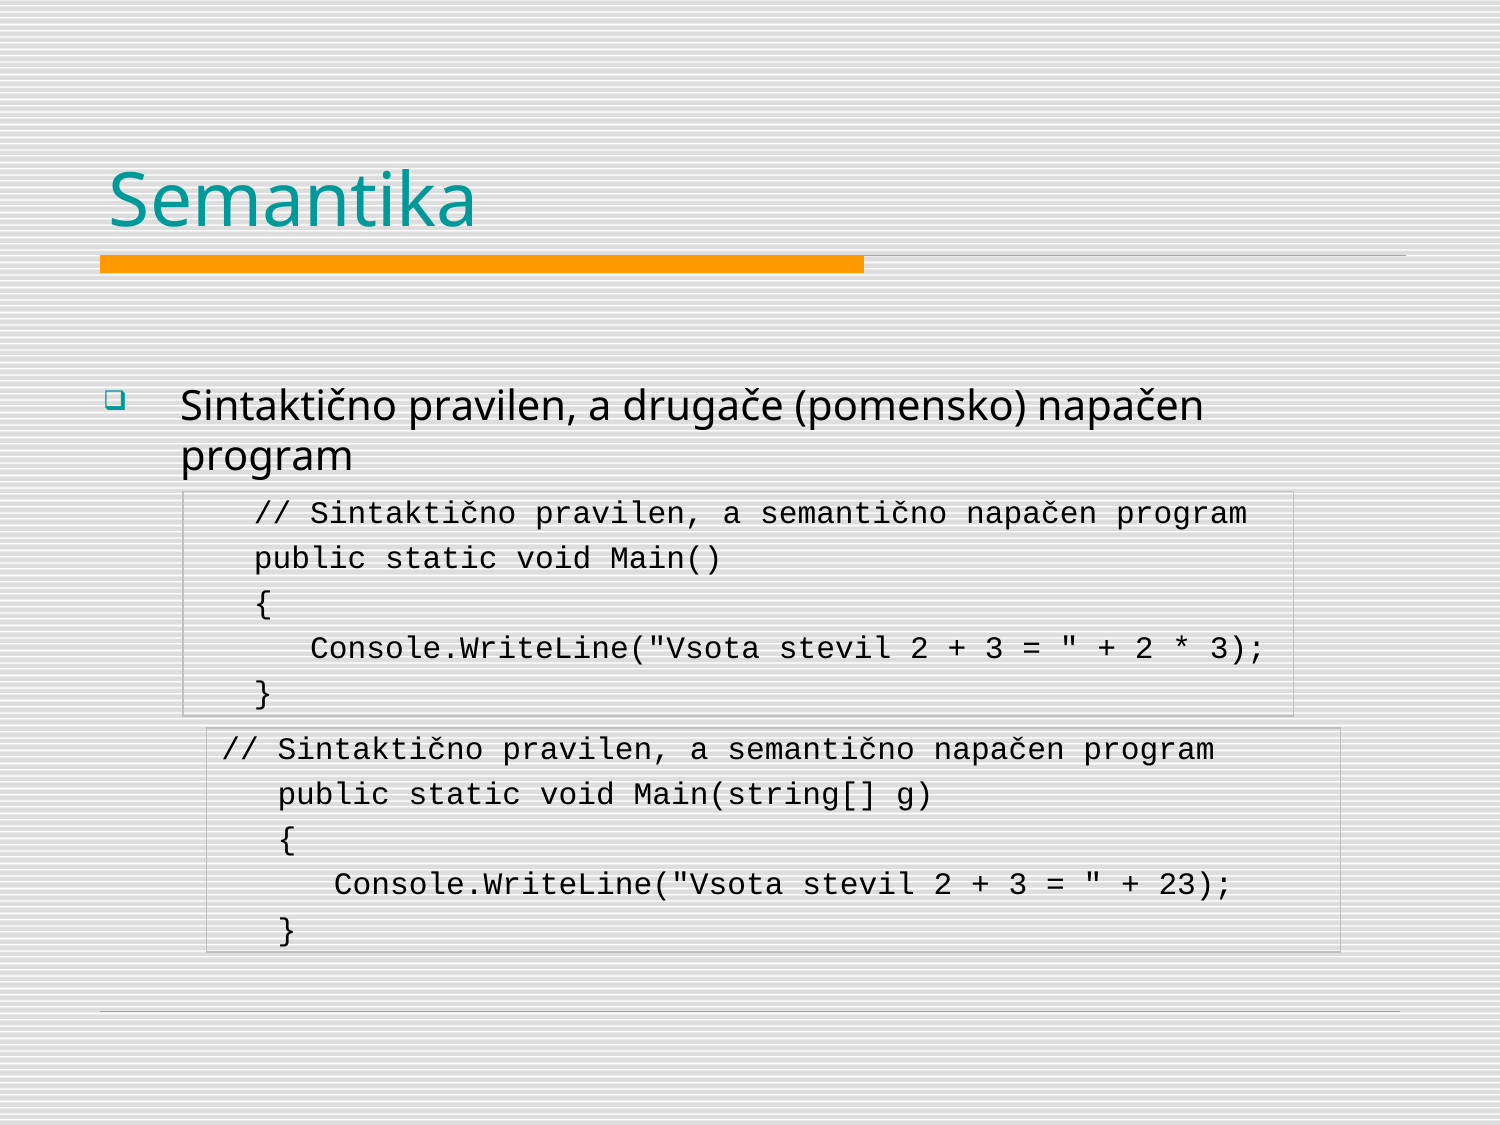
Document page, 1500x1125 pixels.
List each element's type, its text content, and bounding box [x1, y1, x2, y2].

list Sintaktično pravilen, a drugače (pomensko) napačen program [88, 290, 1401, 991]
title Semantika [94, 49, 1407, 250]
text_box // Sintaktično pravilen, a semantično napačen program public static void Main(string[] g) { Console.WriteLine("Vsota stevil 2 + 3 = " + 23); } [206, 727, 1341, 953]
text_box // Sintaktično pravilen, a semantično napačen program public static void Main() { Console.WriteLine("Vsota stevil 2 + 3 = " + 2 * 3); } [183, 491, 1294, 717]
picture [0, 0, 1500, 1125]
